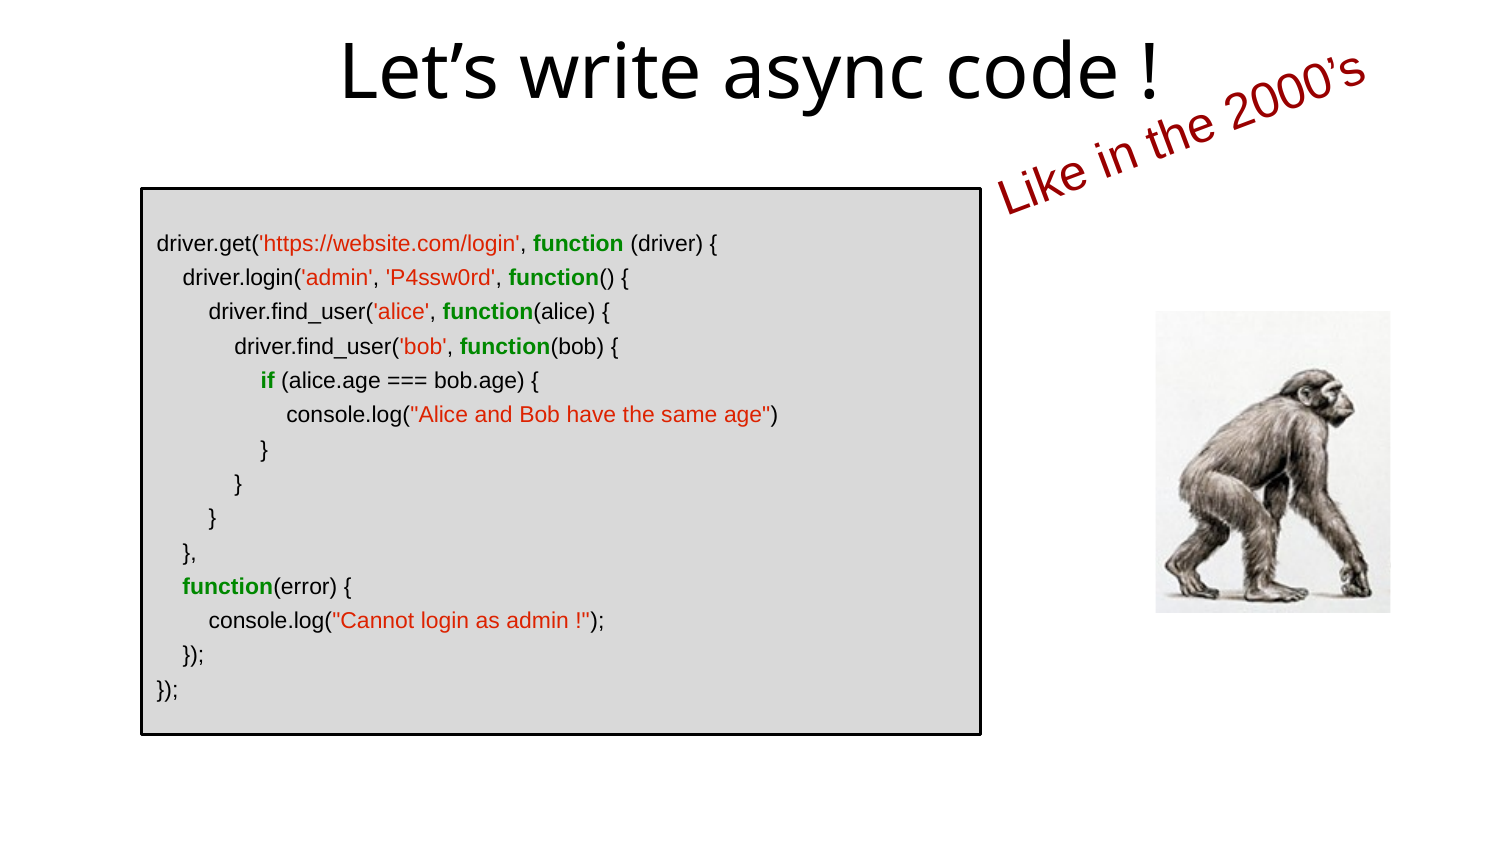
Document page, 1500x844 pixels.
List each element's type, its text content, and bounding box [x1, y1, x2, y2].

text_box driver.get('https://website.com/login', function (driver) { driver.login('admin', 'P4ssw0rd', function() { driver.find_user('alice', function(alice) { driver.find_user('bob', function(bob) { if (alice.age === bob.age) { console.log("Alice and Bob have the same age") } } } }, function(error) { console.log("Cannot login as admin !"); }); }); [141, 188, 981, 735]
picture [1155, 311, 1391, 613]
text_box Let’s write async code ! [74, 0, 1394, 139]
text_box Like in the 2000’s [969, 0, 1500, 344]
